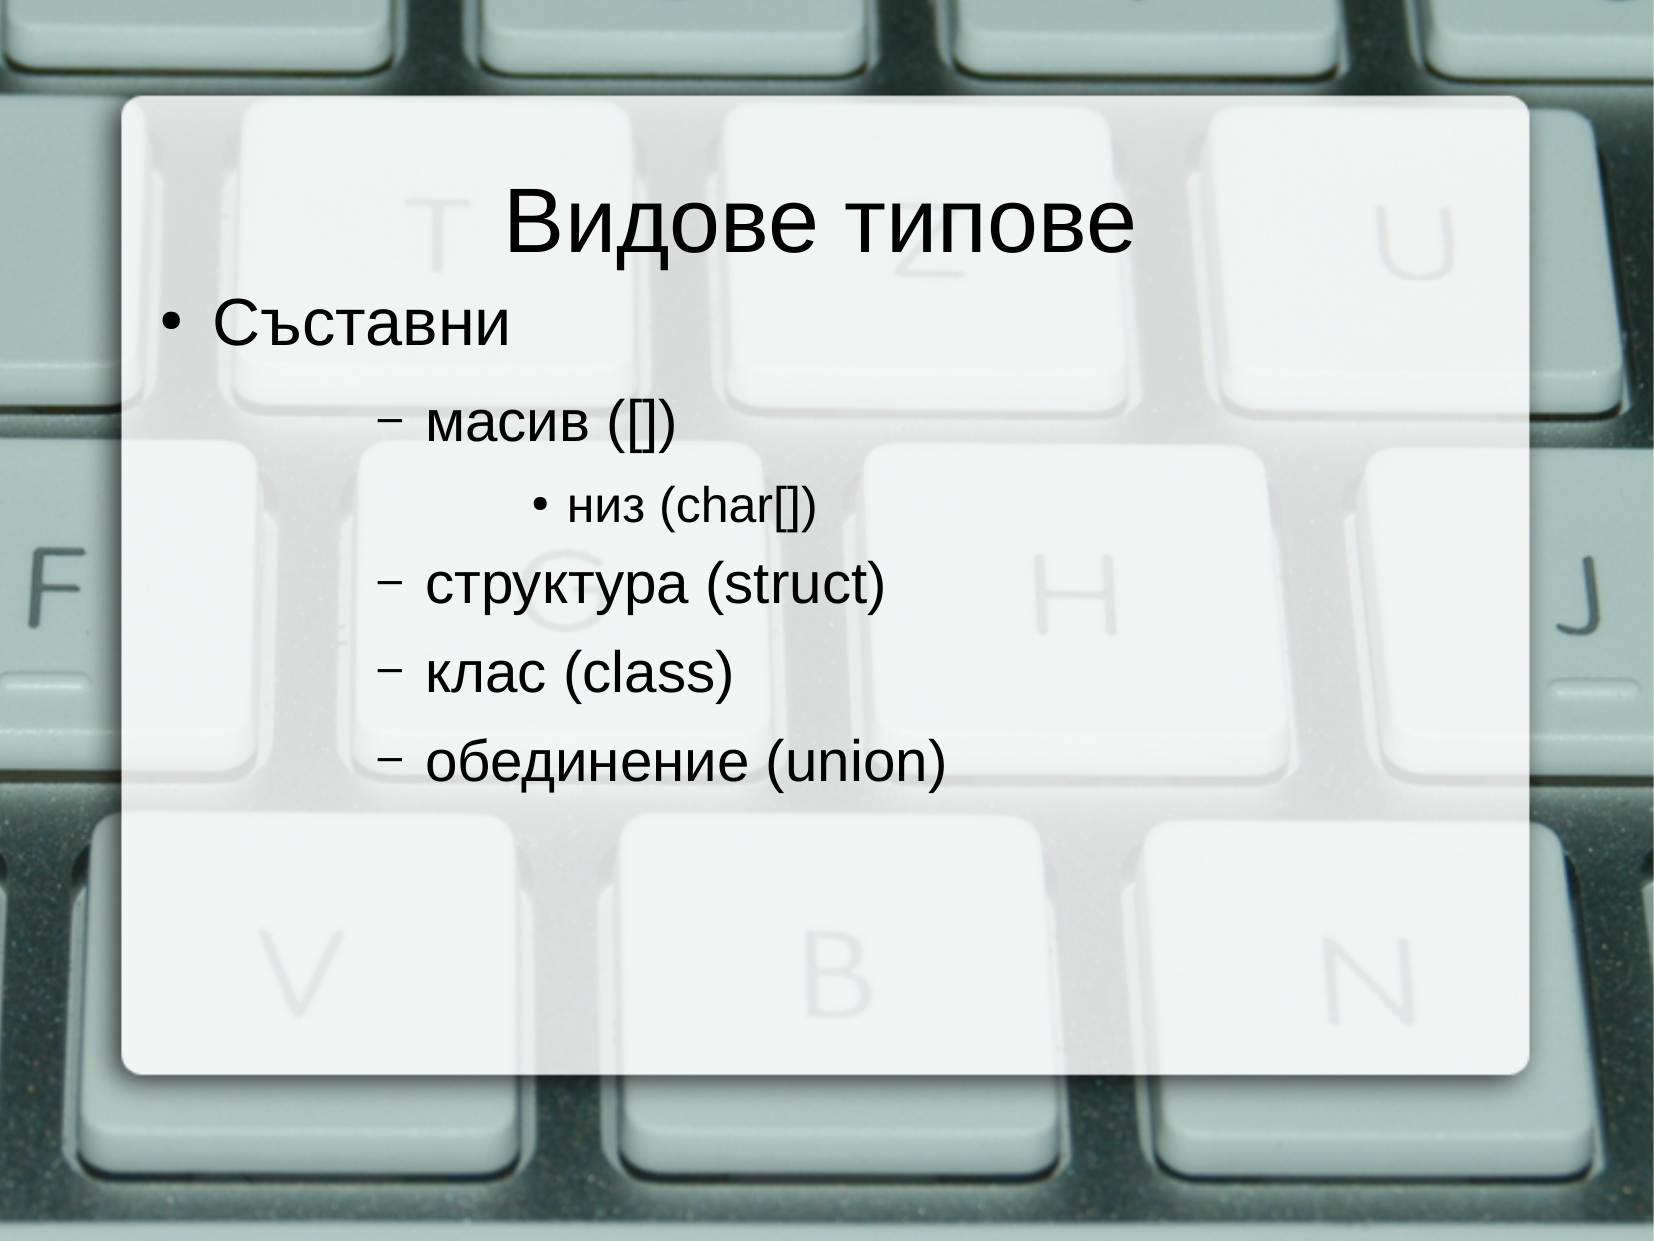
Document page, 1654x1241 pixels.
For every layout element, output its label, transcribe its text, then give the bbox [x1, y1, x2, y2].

list Съставни масив ([]) низ (char[]) структура (struct) клас (class) обединение (union) [141, 284, 1501, 1005]
title Видове типове [135, 117, 1506, 325]
picture [0, 0, 1654, 1241]
